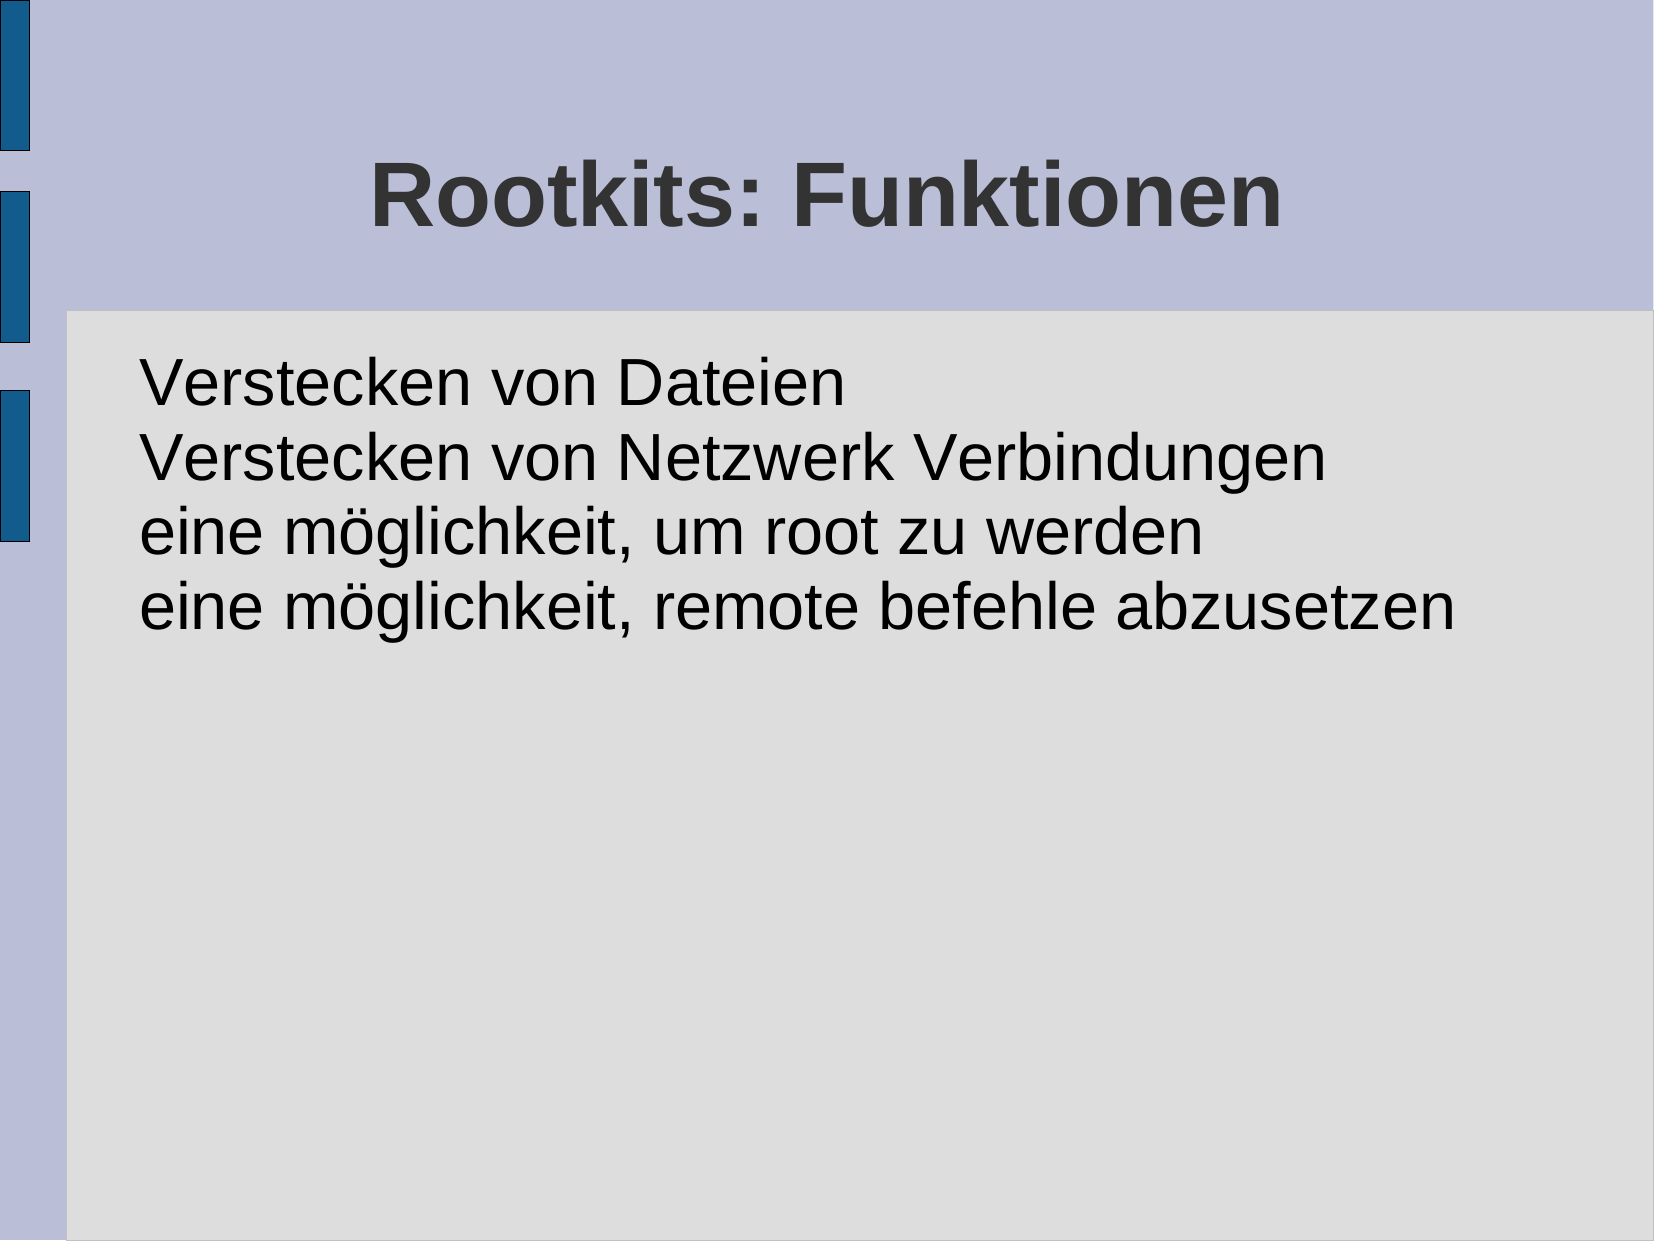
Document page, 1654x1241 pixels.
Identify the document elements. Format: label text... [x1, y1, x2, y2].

list Verstecken von Dateien Verstecken von Netzwerk Verbindungen eine möglichkeit, um root zu werden eine möglichkeit, remote befehle abzusetzen [121, 344, 1534, 1112]
title Rootkits: Funktionen [121, 98, 1534, 291]
